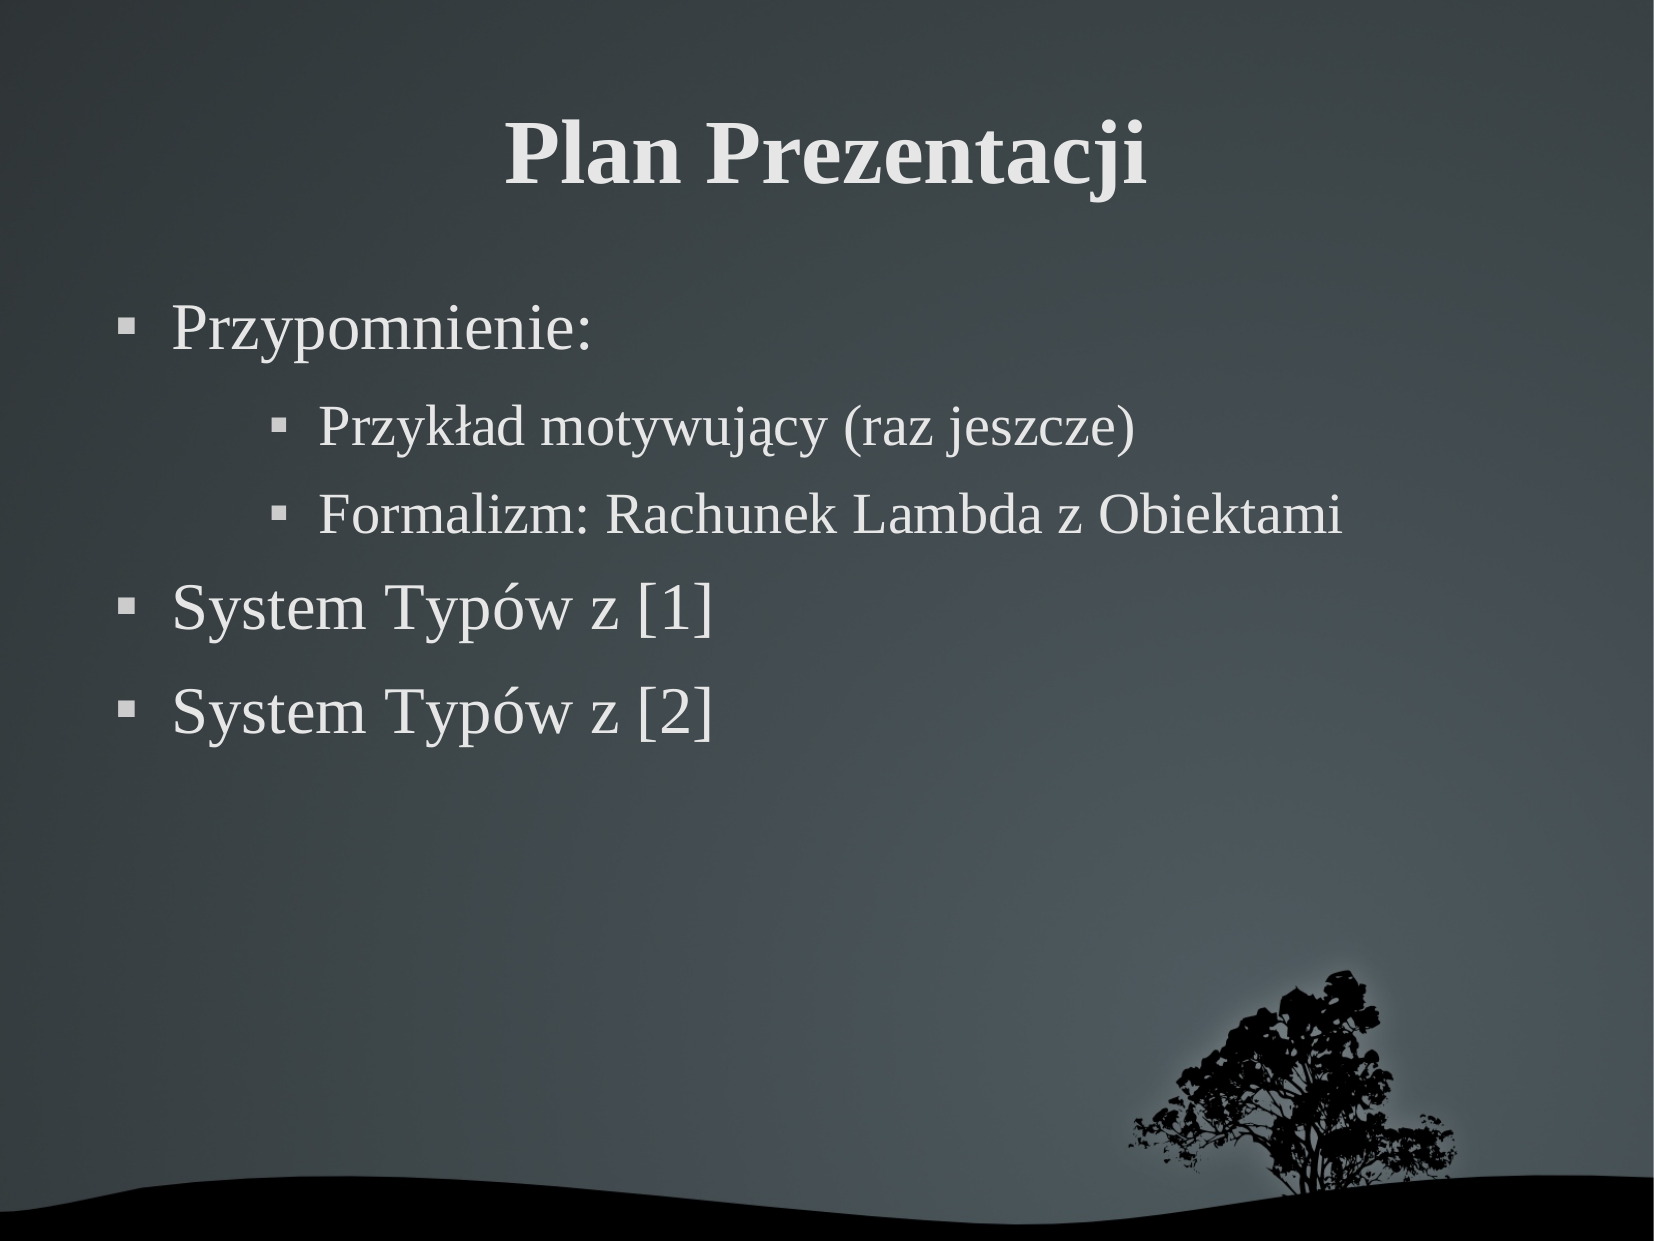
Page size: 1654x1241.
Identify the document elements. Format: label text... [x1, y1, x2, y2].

list Przypomnienie: Przykład motywujący (raz jeszcze) Formalizm: Rachunek Lambda z Obiektami System Typów z [1] System Typów z [2] [82, 290, 1571, 1094]
title Plan Prezentacji [82, 56, 1571, 250]
picture [0, 0, 1654, 1241]
